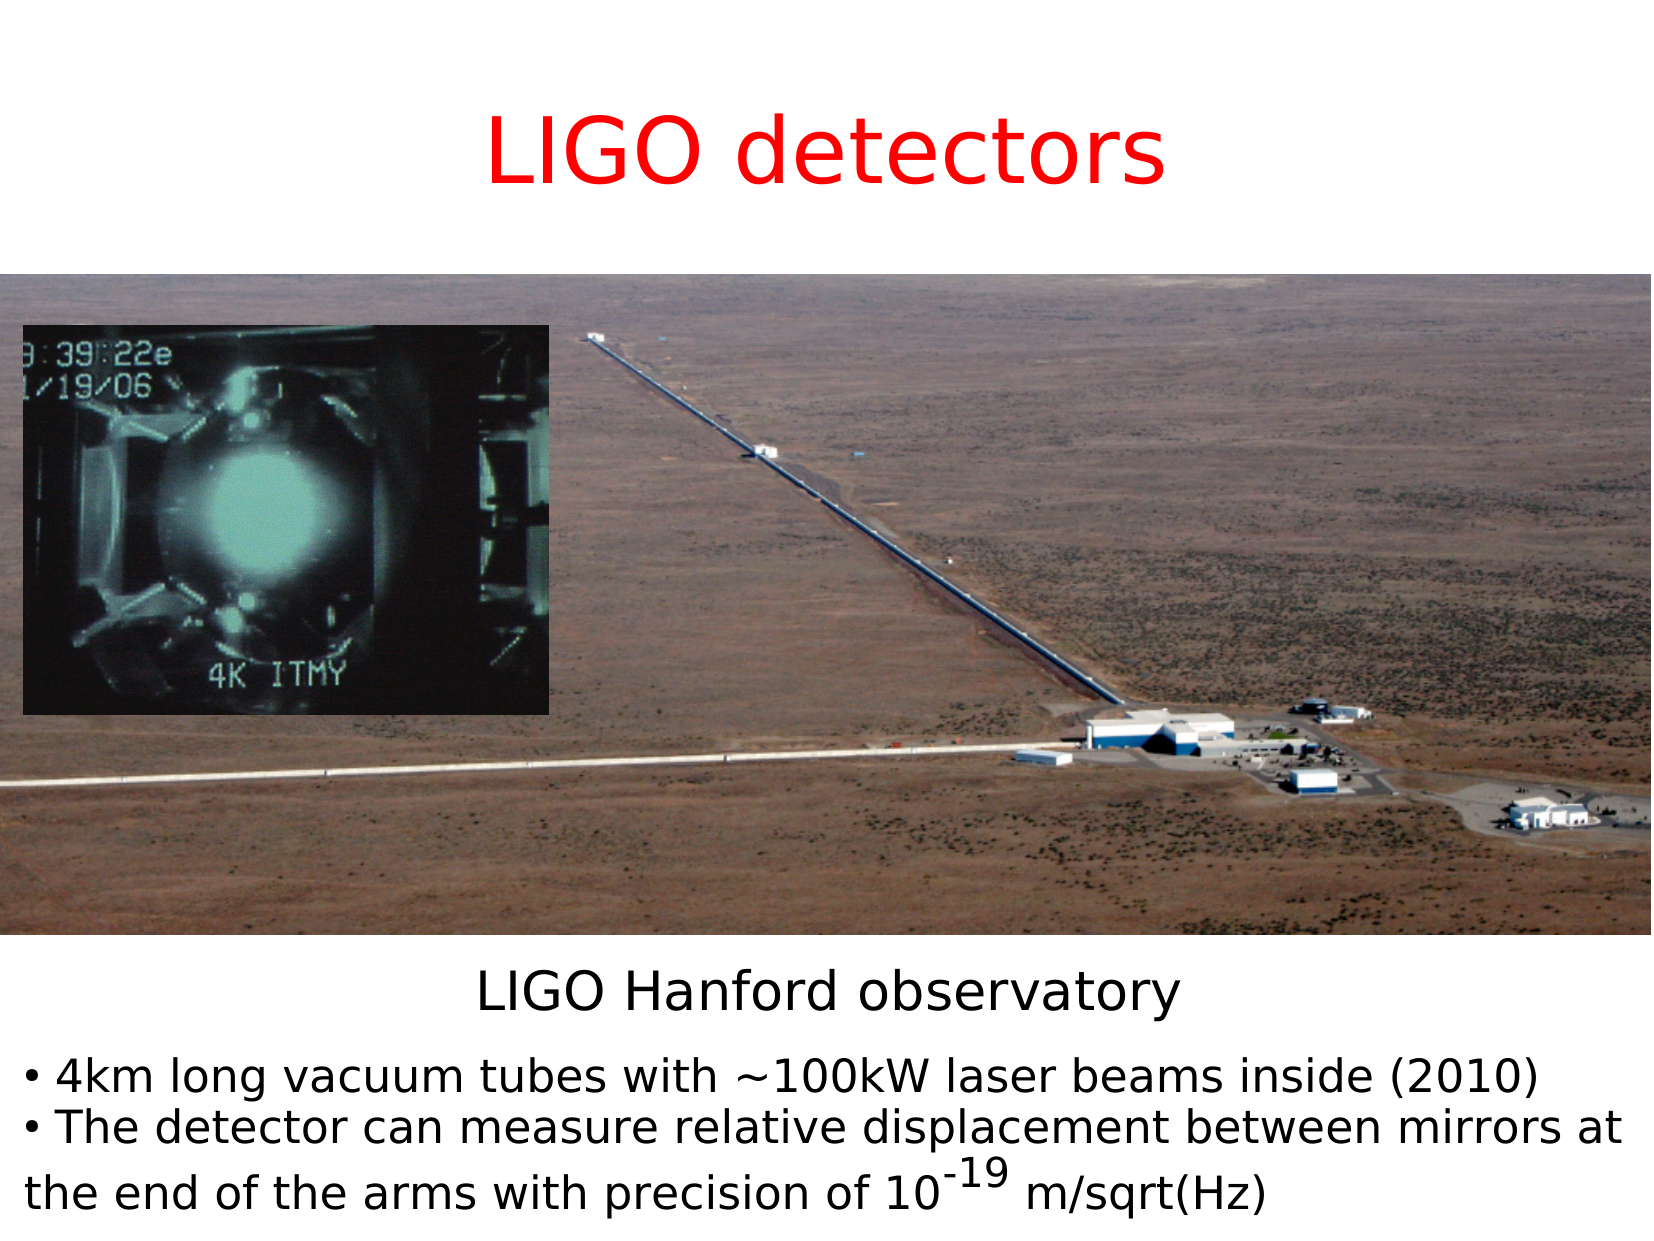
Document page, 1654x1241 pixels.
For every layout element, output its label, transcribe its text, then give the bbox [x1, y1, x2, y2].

title LIGO detectors [82, 49, 1571, 257]
text_box 4km long vacuum tubes with ~100kW laser beams inside (2010) The detector can measure relative displacement between mirrors at the end of the arms with precision of 10-19 m/sqrt(Hz) [9, 1043, 1654, 1234]
text_box LIGO Hanford observatory [460, 953, 1216, 1032]
picture [0, 274, 1651, 936]
